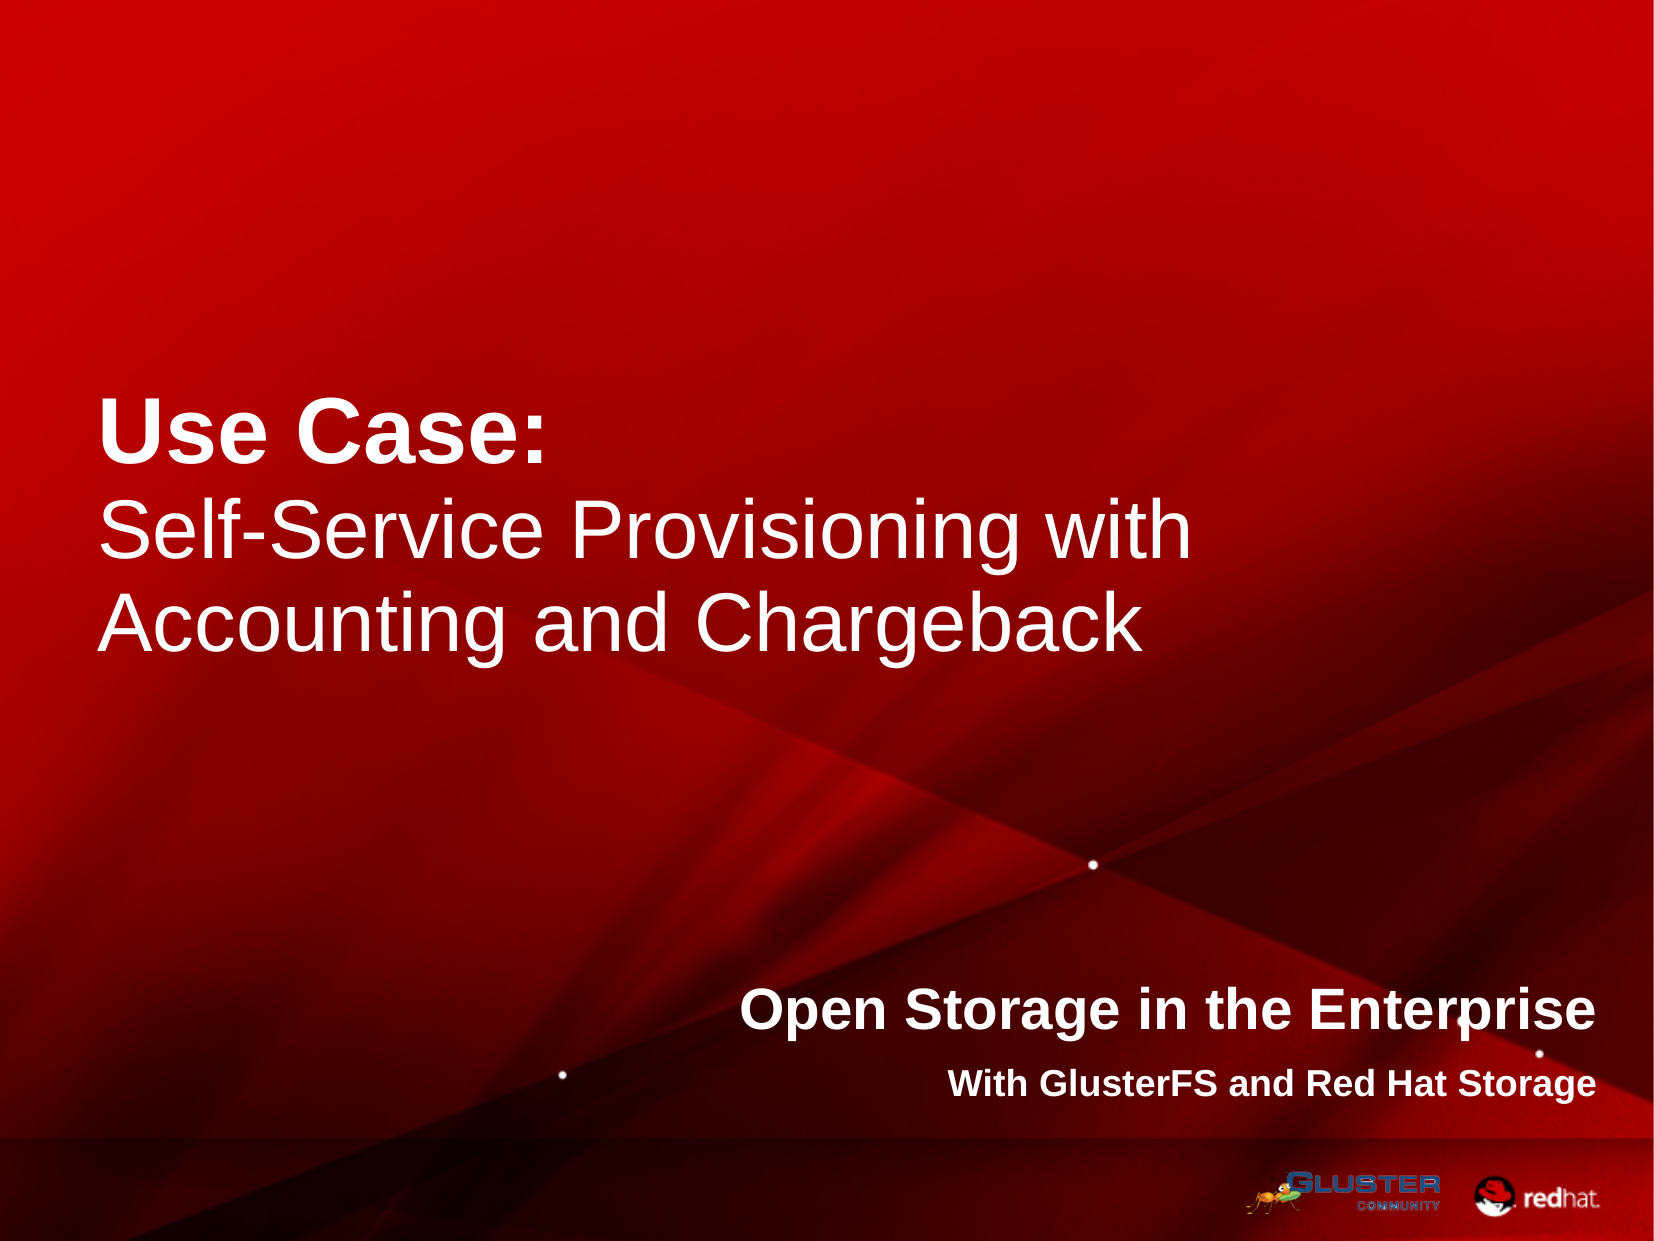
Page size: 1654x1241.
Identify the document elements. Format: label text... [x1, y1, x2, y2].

title Use Case: Self-Service Provisioning with Accounting and Chargeback [97, 378, 1586, 670]
picture [0, 0, 1654, 1241]
text_box Open Storage in the Enterprise With GlusterFS and Red Hat Storage [676, 966, 1613, 1115]
